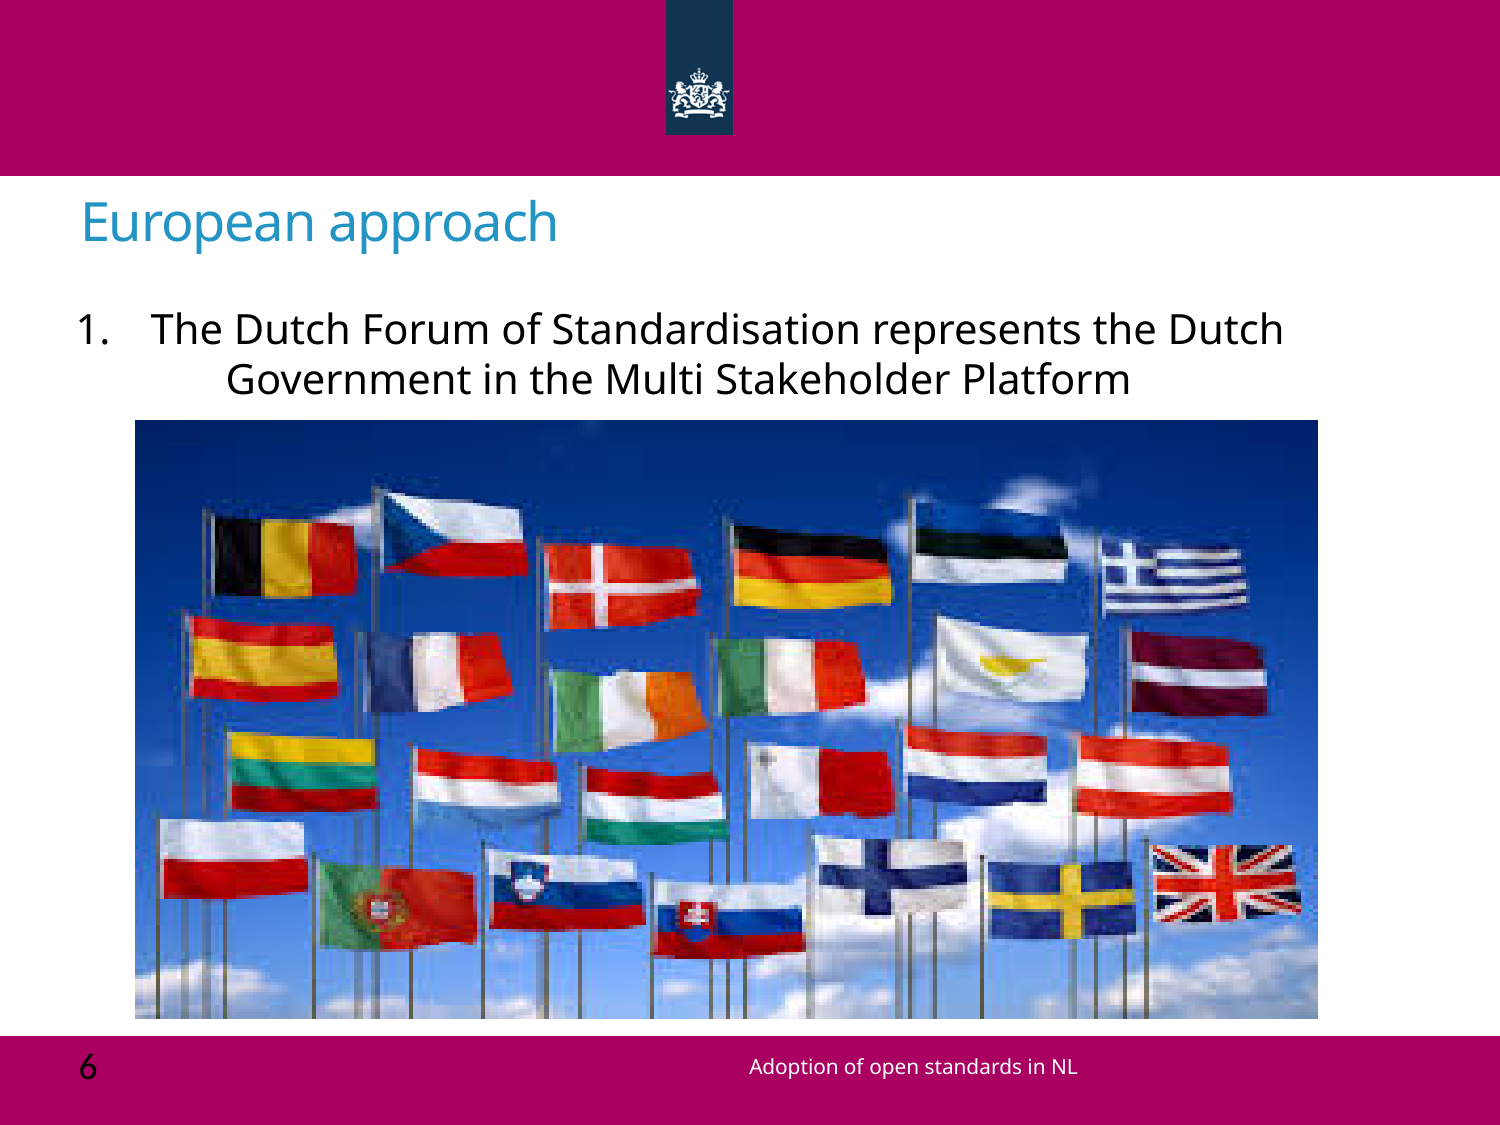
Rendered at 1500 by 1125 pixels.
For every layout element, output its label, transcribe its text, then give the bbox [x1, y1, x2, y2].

text_box Adoption of open standards in NL [734, 1044, 1418, 1092]
text_box <getal> [63, 1043, 181, 1104]
picture [666, 0, 734, 135]
picture [135, 420, 1318, 1019]
list The Dutch Forum of Standardisation represents the Dutch Government in the Multi Stakeholder Platform [60, 295, 1350, 997]
title European approach [64, 172, 1353, 267]
